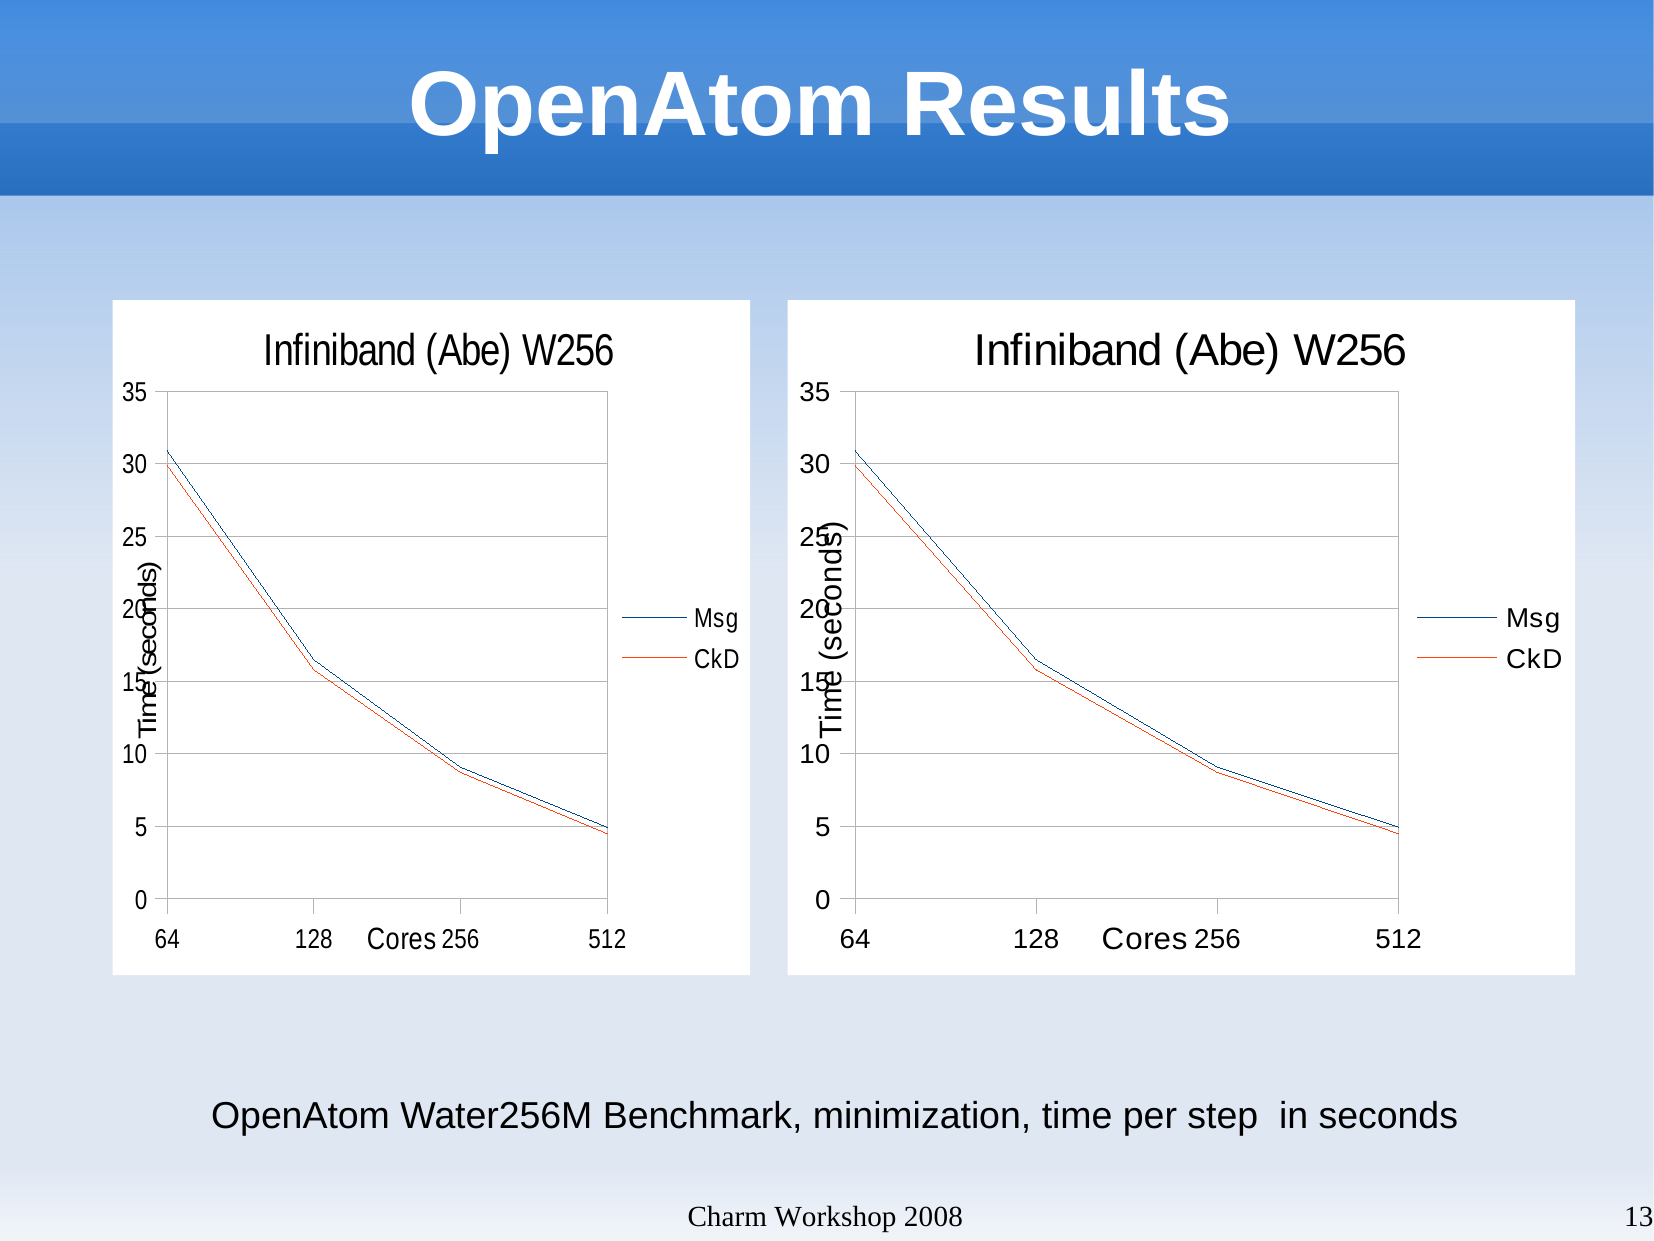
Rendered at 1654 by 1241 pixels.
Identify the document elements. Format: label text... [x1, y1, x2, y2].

chart [787, 300, 1576, 976]
title OpenAtom Results [76, 0, 1565, 208]
chart [112, 300, 751, 976]
picture [0, 0, 1654, 1241]
text_box OpenAtom Water256M Benchmark, minimization, time per step in seconds [196, 1087, 1474, 1145]
